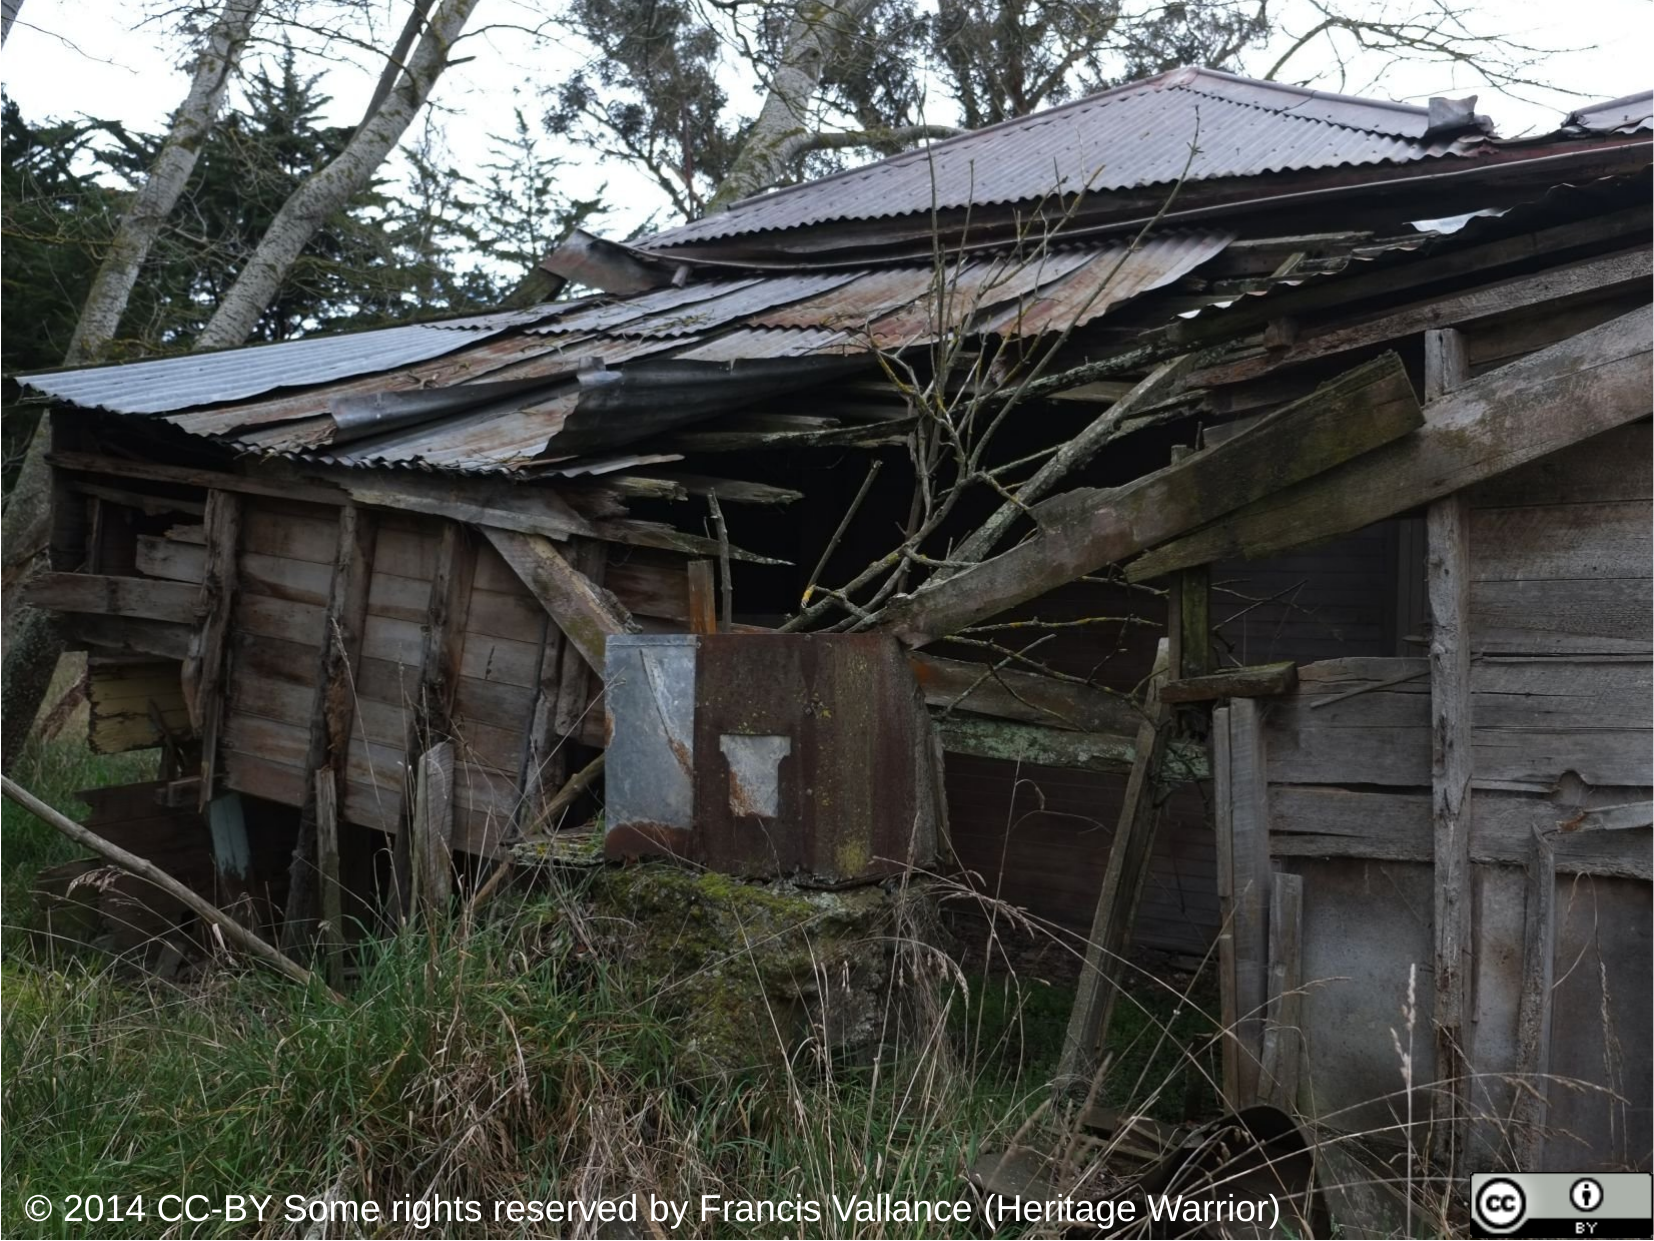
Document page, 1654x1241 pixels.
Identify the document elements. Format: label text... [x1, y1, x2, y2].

text_box © 2014 CC-BY Some rights reserved by Francis Vallance (Heritage Warrior) [10, 1180, 1297, 1238]
picture [1, 0, 1654, 1240]
